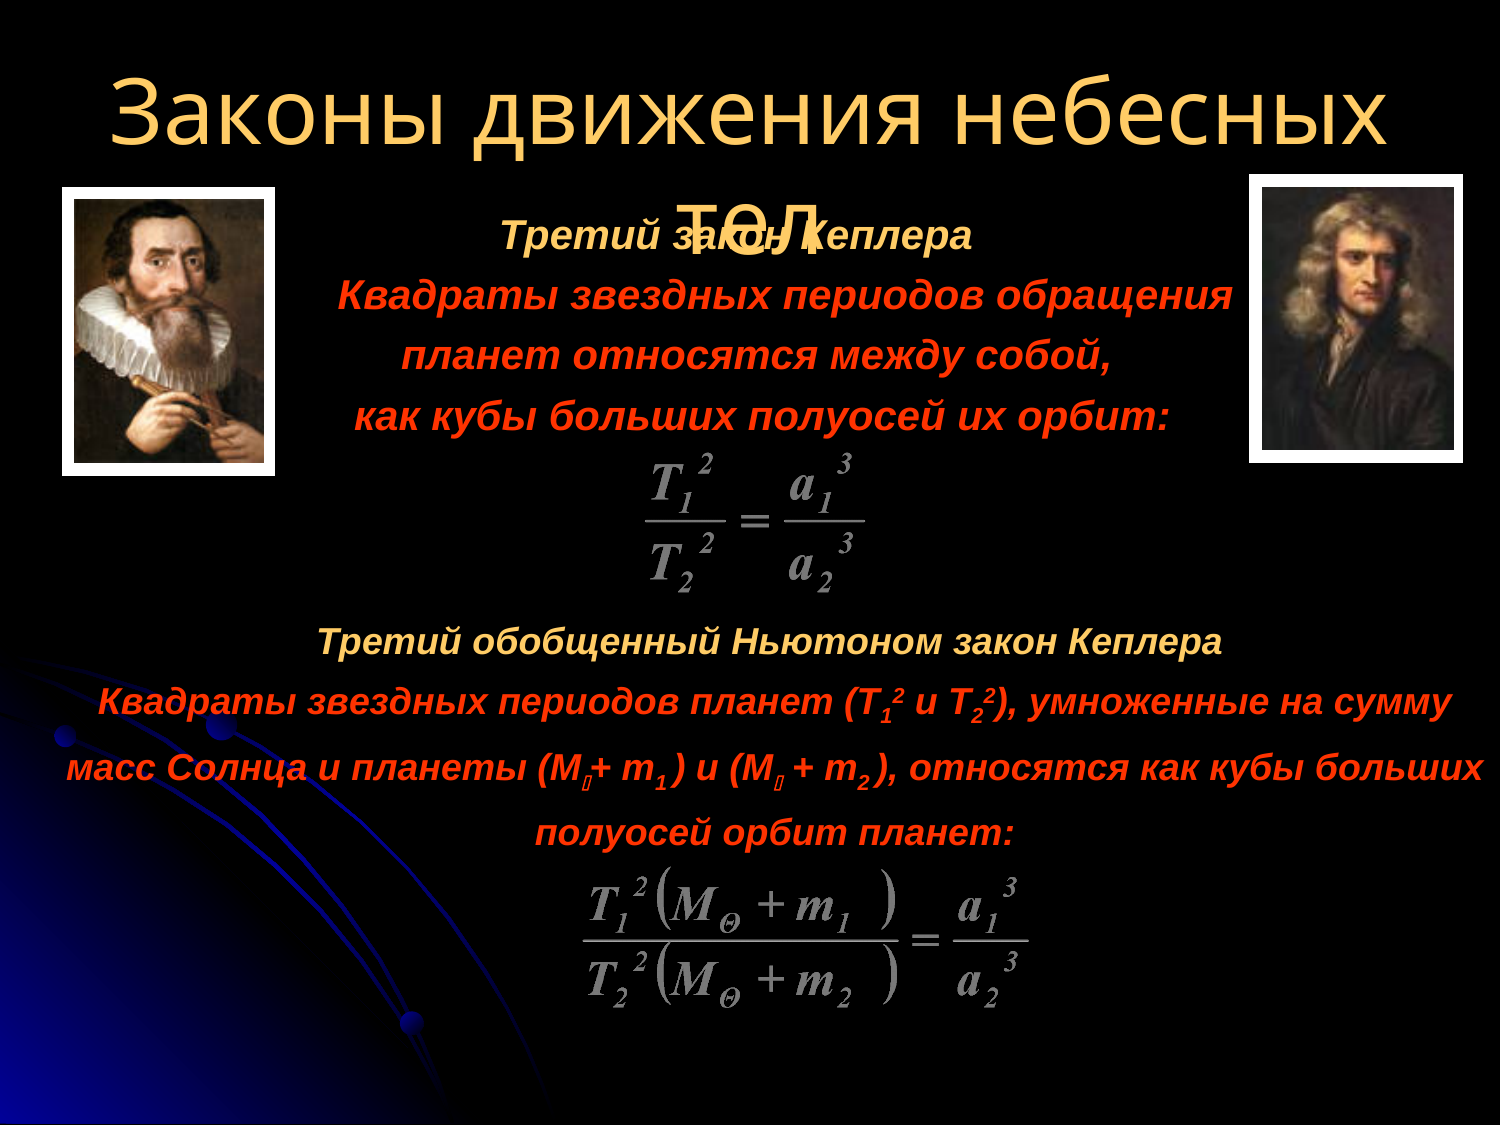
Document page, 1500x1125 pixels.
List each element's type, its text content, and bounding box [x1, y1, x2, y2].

text_box [62, 187, 275, 475]
text_box Третий закон Кеплера Квадраты звездных периодов обращения планет относятся между собой, как кубы больших полуосей их орбит: [149, 200, 1375, 599]
chart [575, 862, 1038, 1018]
text_box [1250, 174, 1463, 463]
text_box Законы движения небесных тел [75, 45, 1426, 188]
chart [637, 437, 876, 599]
picture [74, 199, 264, 463]
picture [1262, 187, 1454, 450]
text_box Третий обобщенный Ньютоном закон Кеплера Квадраты звездных периодов планет (Т12 и Т22), умноженные на сумму масс Солнца и планеты (М+ т1 ) и (М + т2 ), относятся как кубы больших полуосей орбит планет: [49, 599, 1500, 861]
